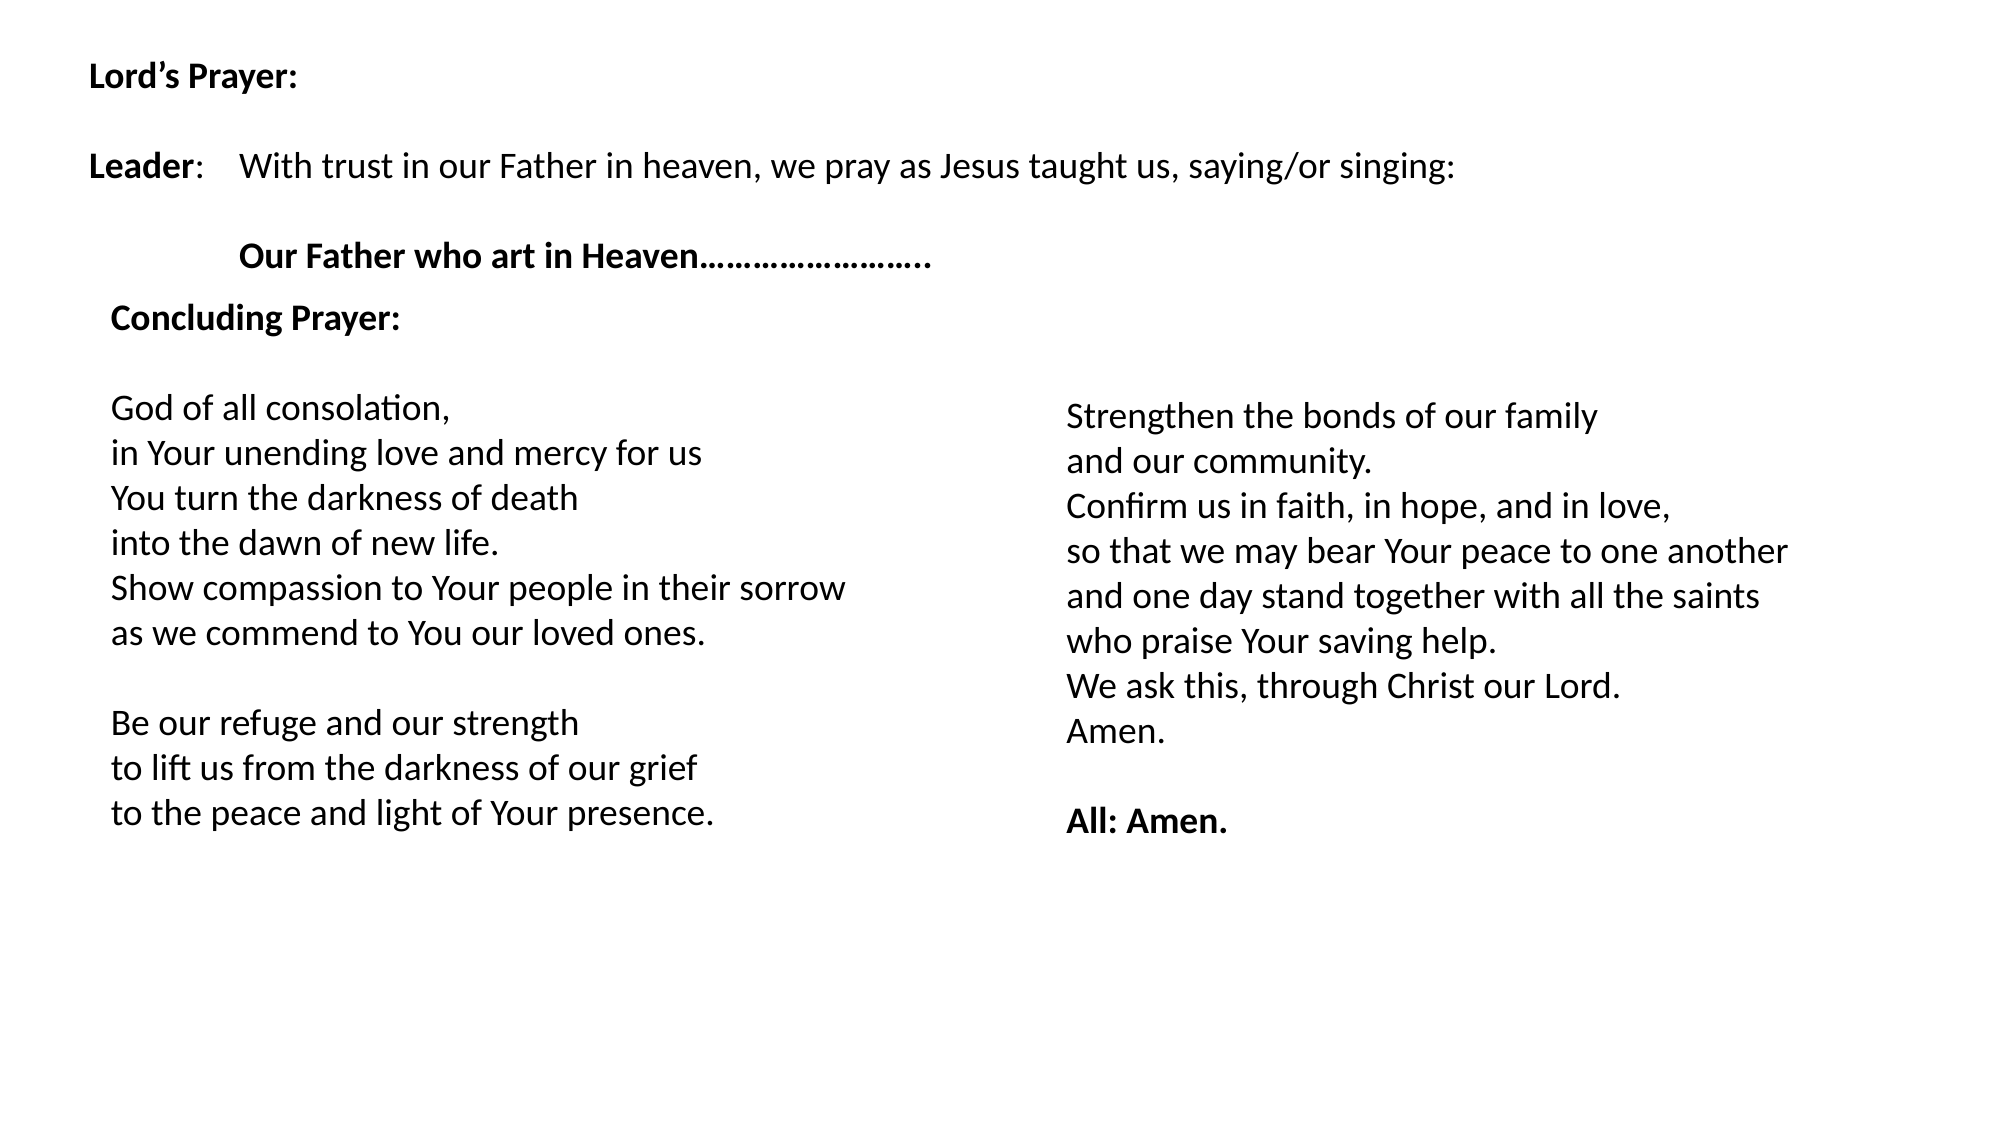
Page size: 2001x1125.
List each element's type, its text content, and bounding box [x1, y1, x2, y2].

text_box Lord’s Prayer: Leader: With trust in our Father in heaven, we pray as Jesus taught us, saying/or singing: Our Father who art in Heaven…………………….. [74, 43, 1960, 286]
text_box Concluding Prayer: God of all consolation, in Your unending love and mercy for us You turn the darkness of death into the dawn of new life. Show compassion to Your people in their sorrow as we commend to You our loved ones. Be our refuge and our strength to lift us from the darkness of our grief to the peace and light of Your presence. [95, 285, 949, 937]
text_box Strengthen the bonds of our family and our community. Confirm us in faith, in hope, and in love, so that we may bear Your peace to one another and one day stand together with all the saints who praise Your saving help. We ask this, through Christ our Lord. Amen. All: Amen. [1051, 383, 1884, 899]
